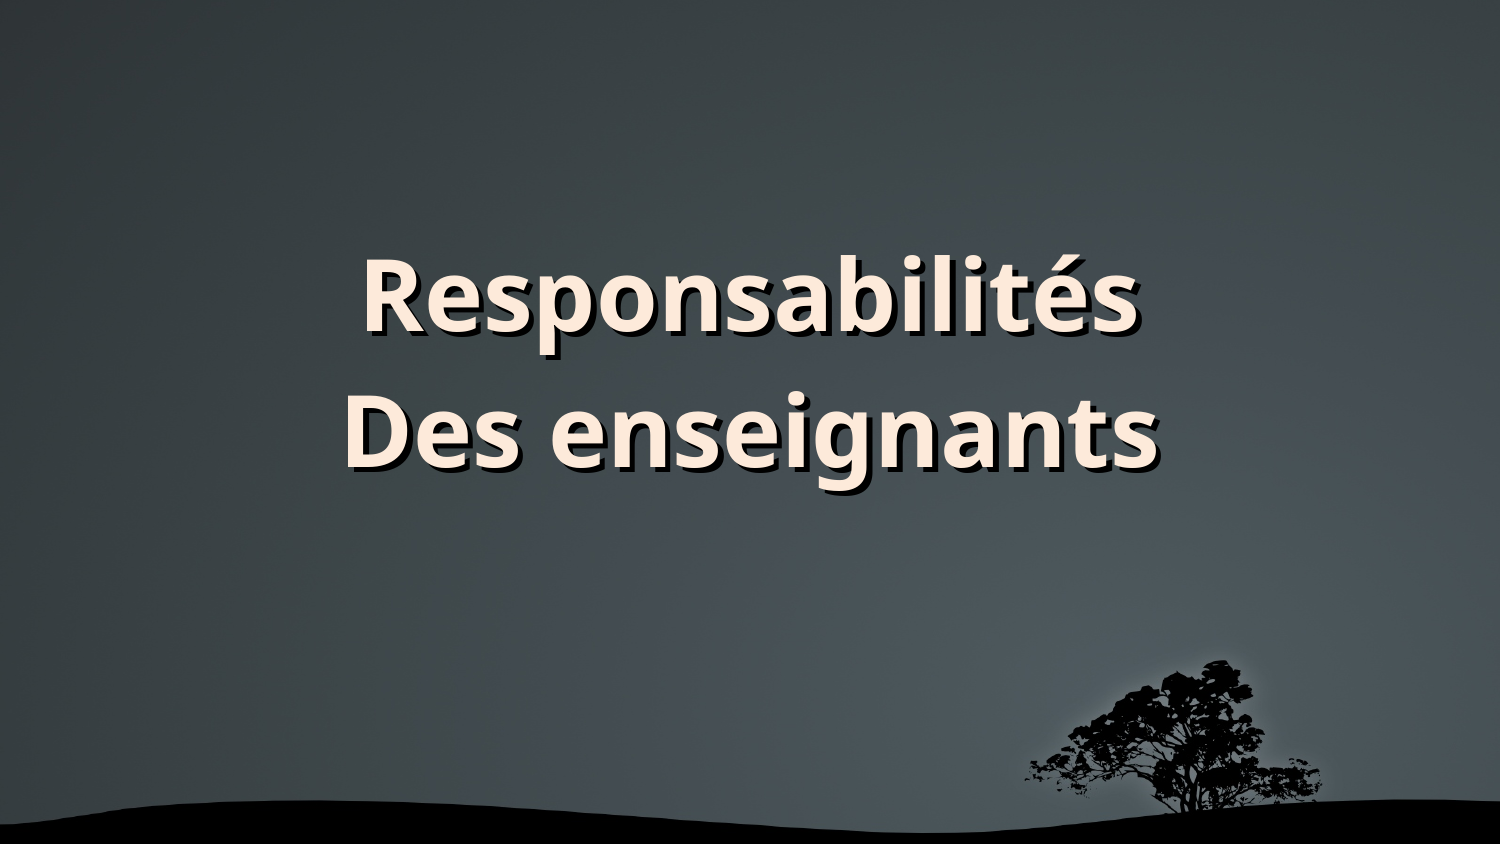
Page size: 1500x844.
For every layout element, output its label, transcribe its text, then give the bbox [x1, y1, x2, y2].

picture [0, 0, 1500, 844]
subtitle Responsabilités Des enseignants [74, 33, 1425, 755]
